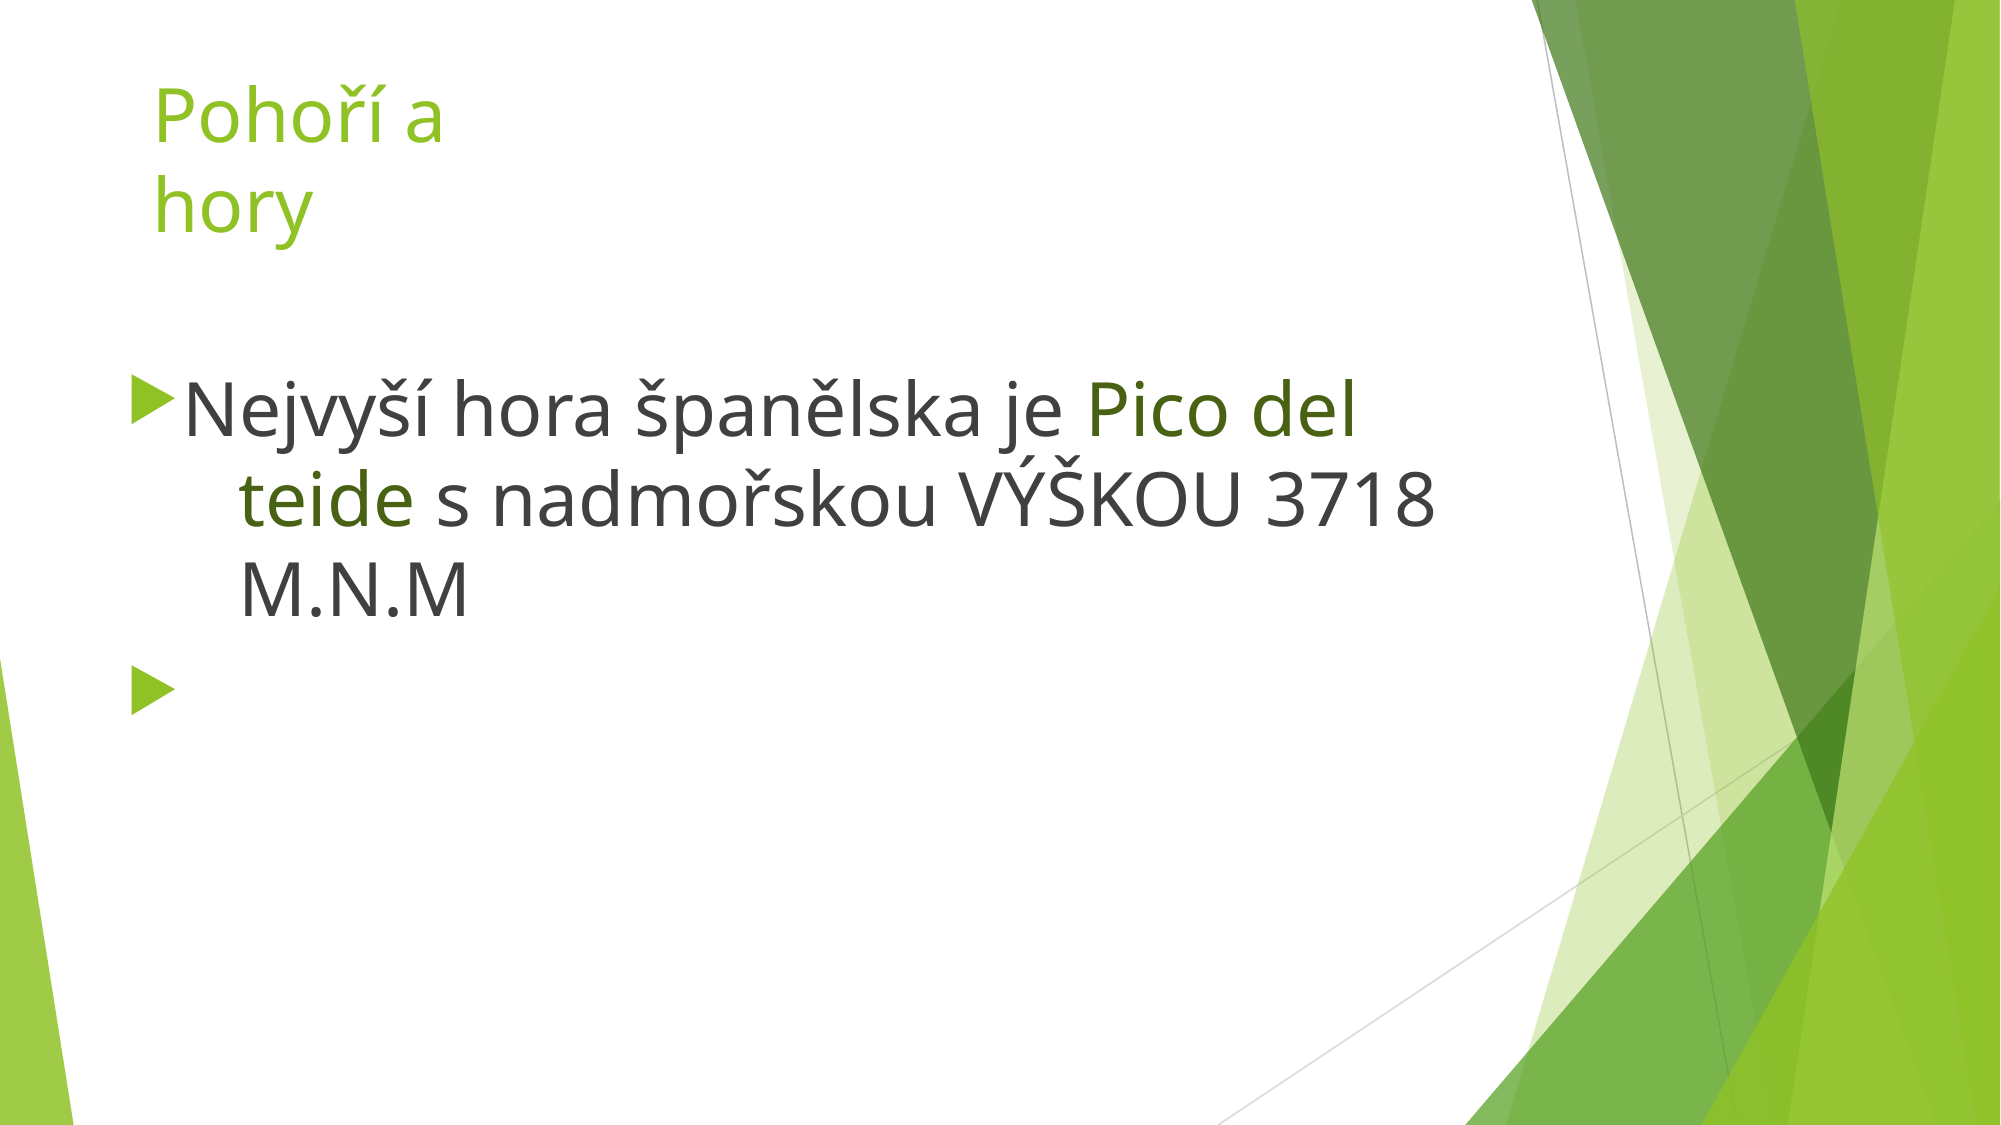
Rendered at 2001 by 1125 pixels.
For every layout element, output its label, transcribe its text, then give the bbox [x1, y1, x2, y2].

list Nejvyší hora španělska je Pico del teide s nadmořskou VÝŠKOU 3718 M.N.M [111, 354, 1522, 992]
title Pohoří a hory [137, 59, 621, 318]
